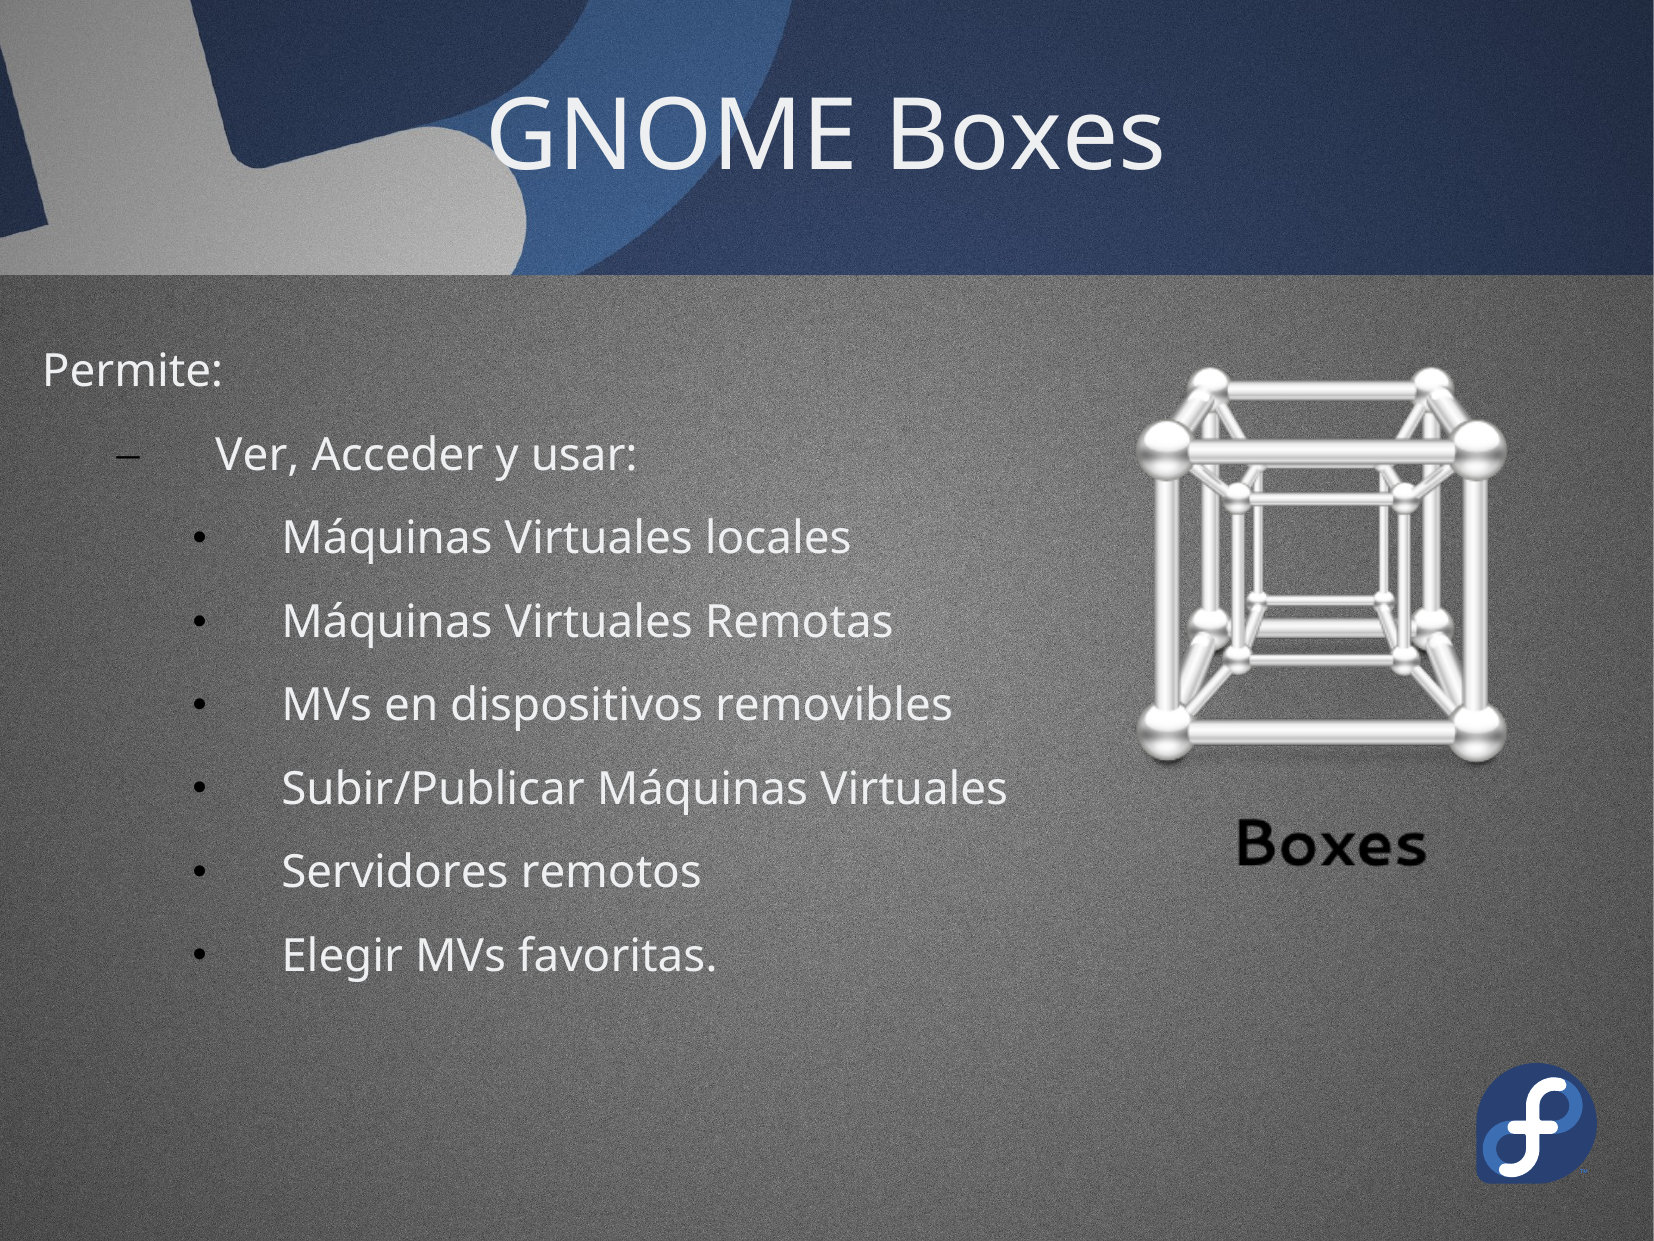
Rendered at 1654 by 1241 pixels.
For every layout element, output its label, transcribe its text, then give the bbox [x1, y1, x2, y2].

text_box GNOME Boxes [88, 29, 1565, 237]
text_box Permite: Ver, Acceder y usar: Máquinas Virtuales locales Máquinas Virtuales Remotas MVs en dispositivos removibles Subir/Publicar Máquinas Virtuales Servidores remotos Elegir MVs favoritas. [23, 342, 1501, 1052]
picture [0, 0, 1654, 1241]
